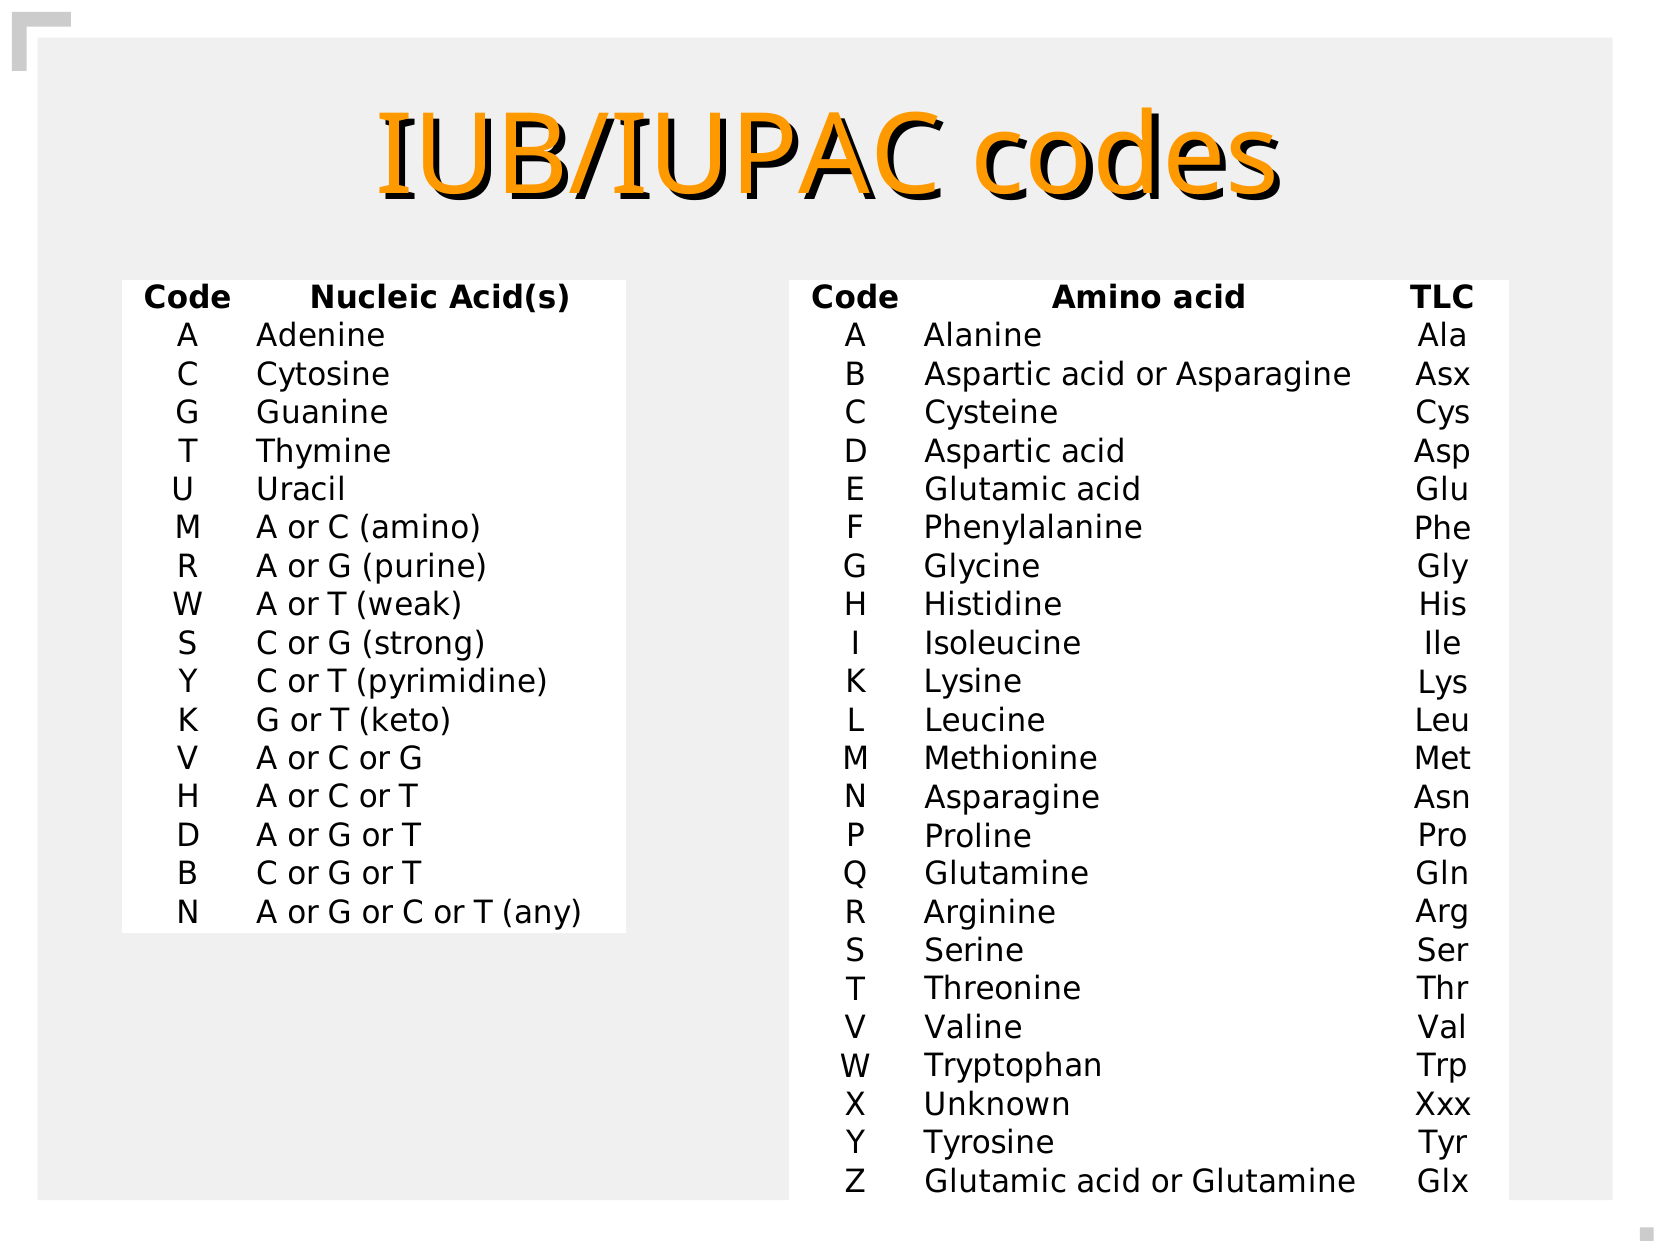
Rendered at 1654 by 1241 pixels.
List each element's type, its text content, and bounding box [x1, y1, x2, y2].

title IUB/IUPAC codes [121, 46, 1534, 254]
chart [121, 279, 1654, 1241]
